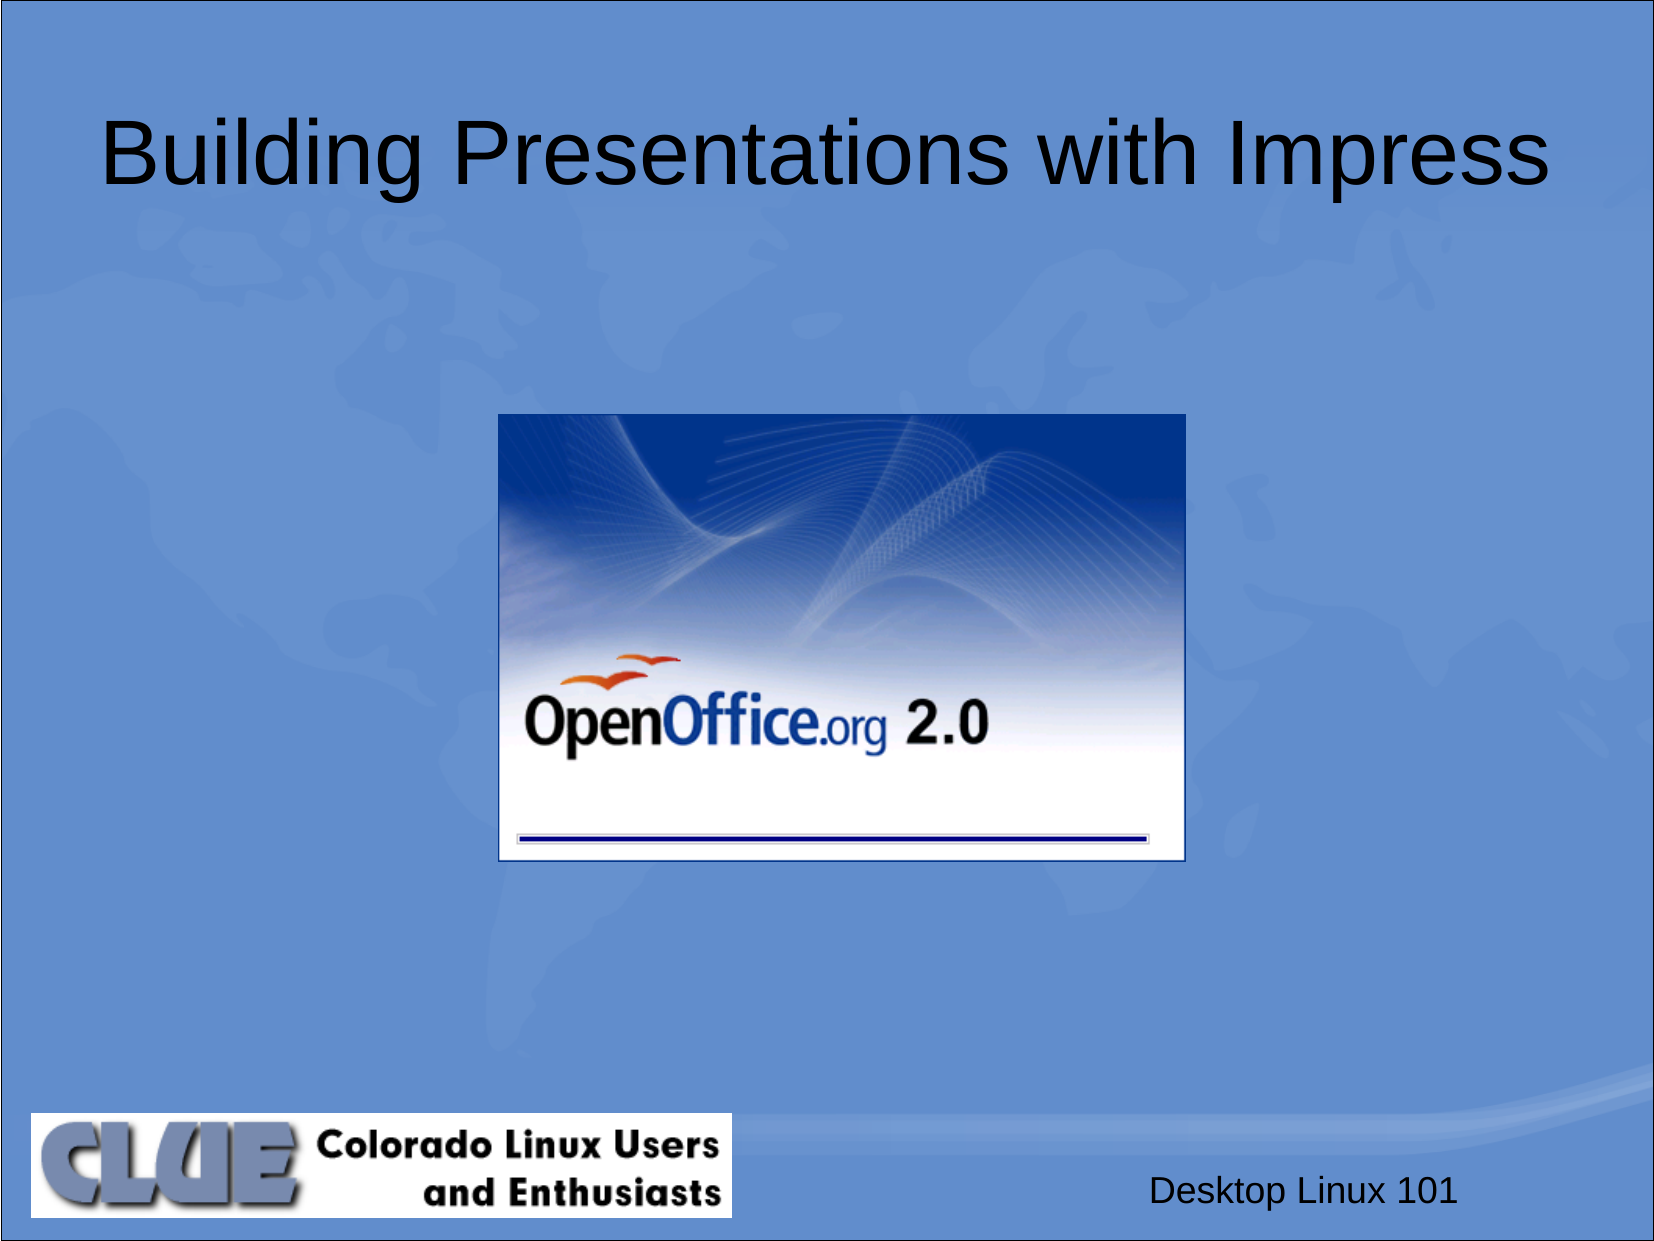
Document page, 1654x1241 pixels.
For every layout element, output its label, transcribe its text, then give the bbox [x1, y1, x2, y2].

picture [2, 1, 1653, 1240]
title Building Presentations with Impress [82, 49, 1571, 257]
